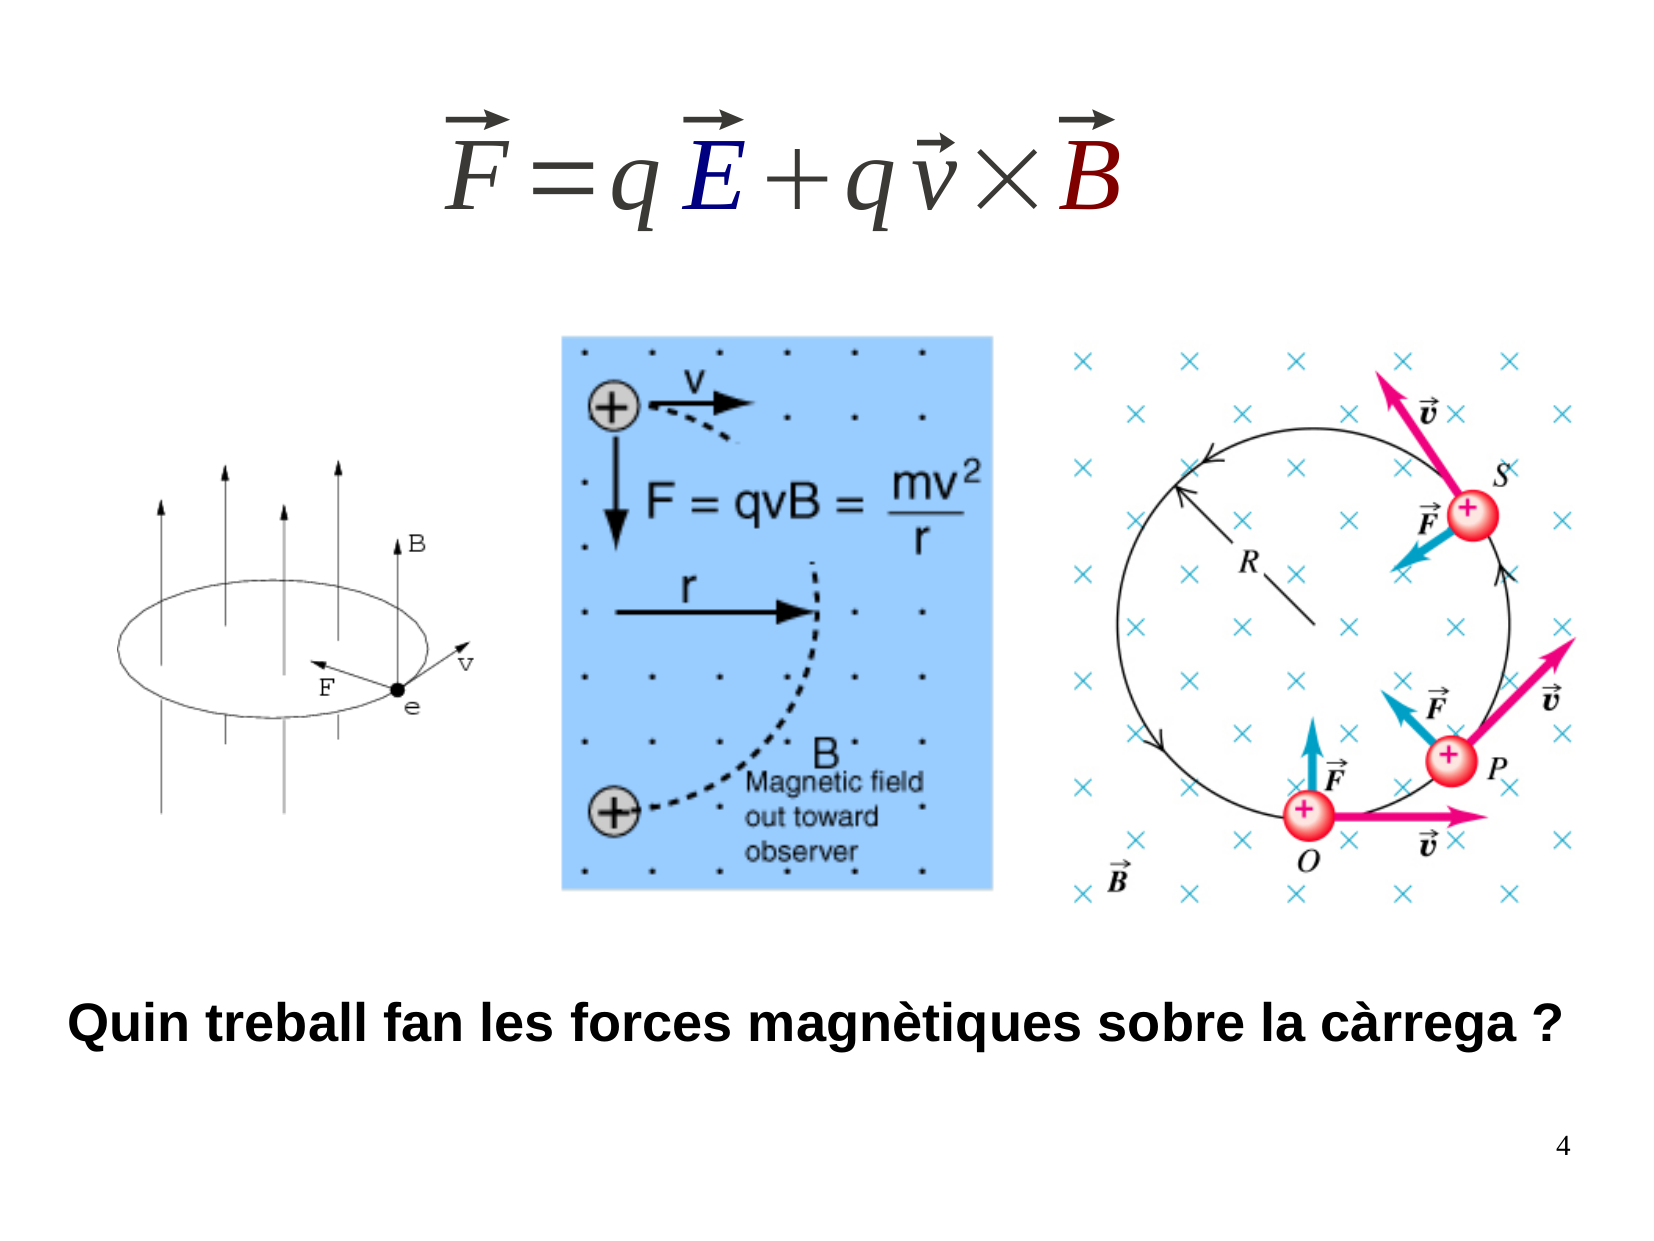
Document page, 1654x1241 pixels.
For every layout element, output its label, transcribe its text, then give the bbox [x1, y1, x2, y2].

text_box Quin treball fan les forces magnètiques sobre la càrrega ? [52, 985, 1621, 1061]
chart [431, 104, 1128, 233]
picture [543, 320, 1018, 918]
picture [117, 458, 477, 815]
picture [1048, 329, 1601, 933]
